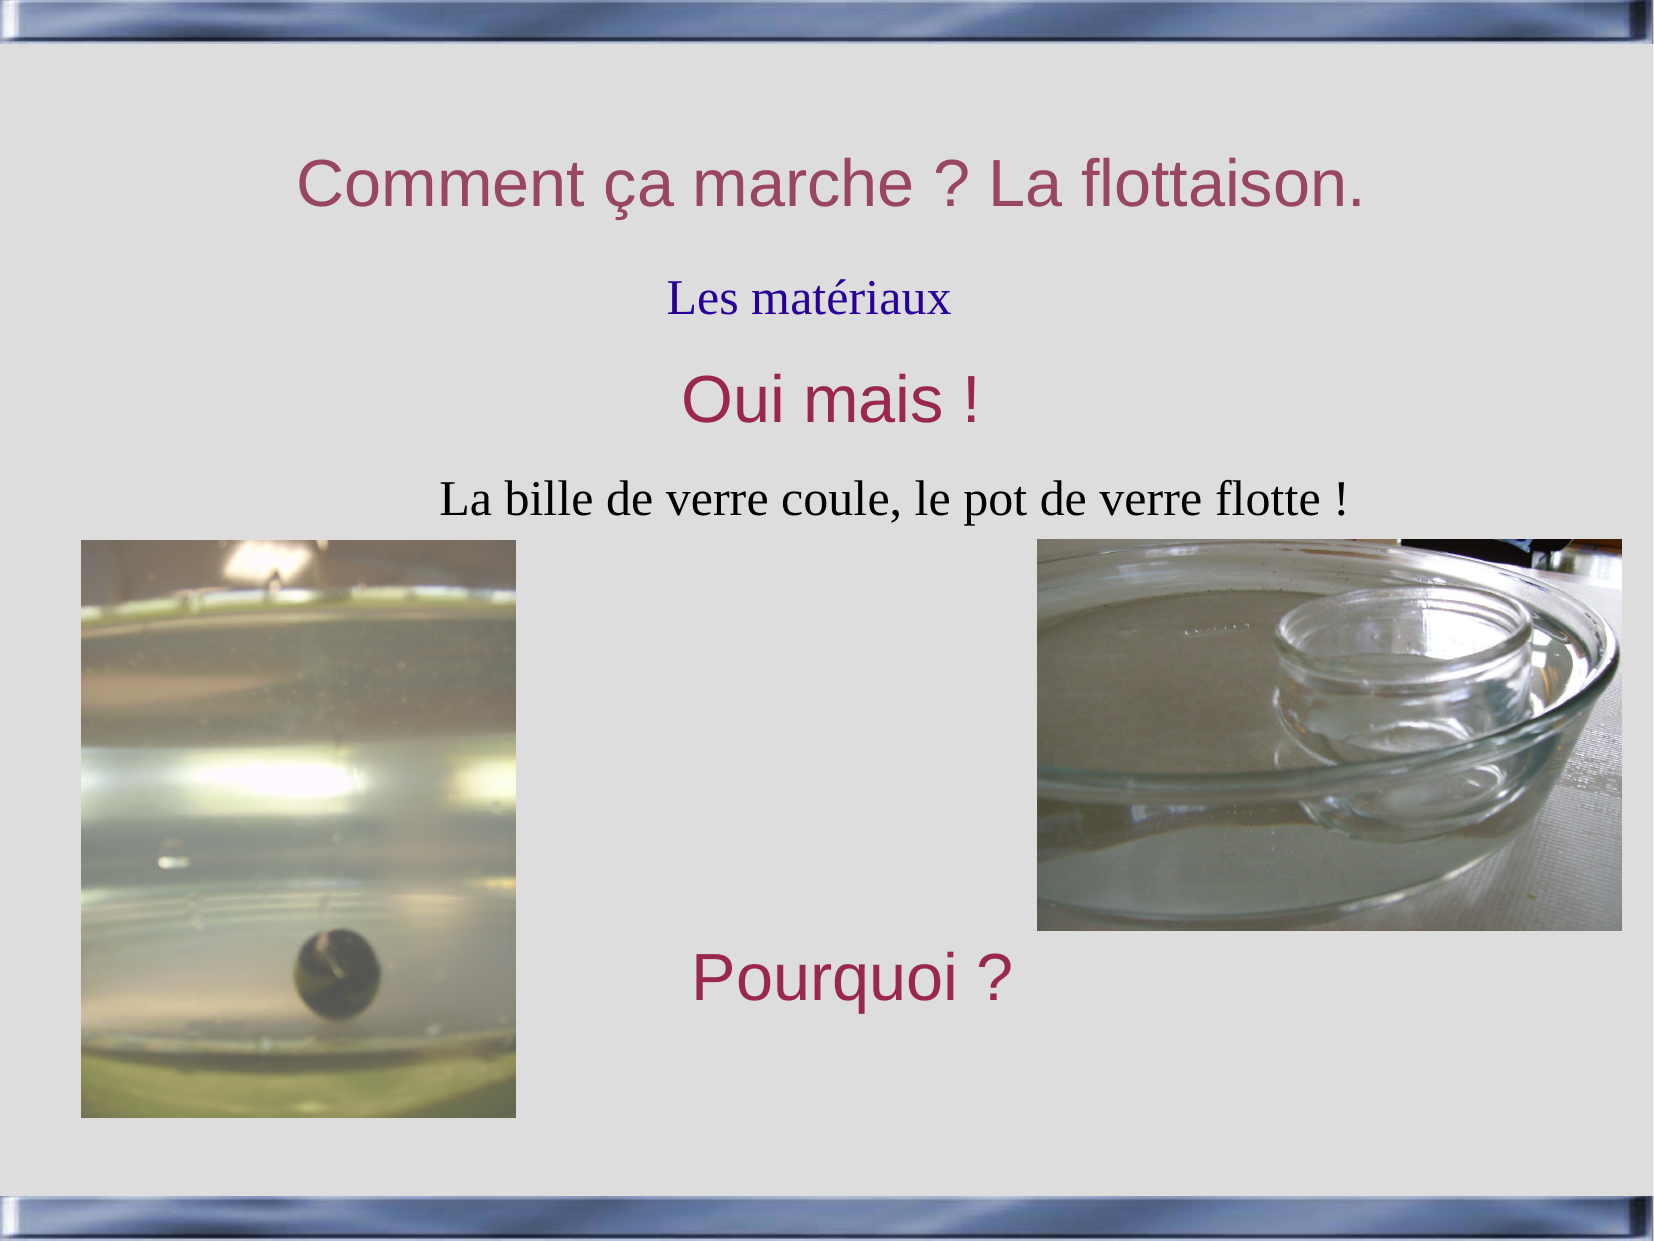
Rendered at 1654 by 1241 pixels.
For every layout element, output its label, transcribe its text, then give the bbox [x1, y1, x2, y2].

picture [1037, 539, 1622, 931]
picture [0, 0, 1654, 44]
text_box Oui mais ! [283, 361, 1380, 439]
picture [81, 540, 516, 1118]
picture [0, 1196, 1654, 1241]
text_box Les matériaux [308, 270, 1311, 327]
text_box La bille de verre coule, le pot de verre flotte ! [167, 471, 1623, 528]
title Comment ça marche ? La flottaison. [125, 79, 1538, 287]
text_box Pourquoi ? [573, 939, 1132, 1017]
